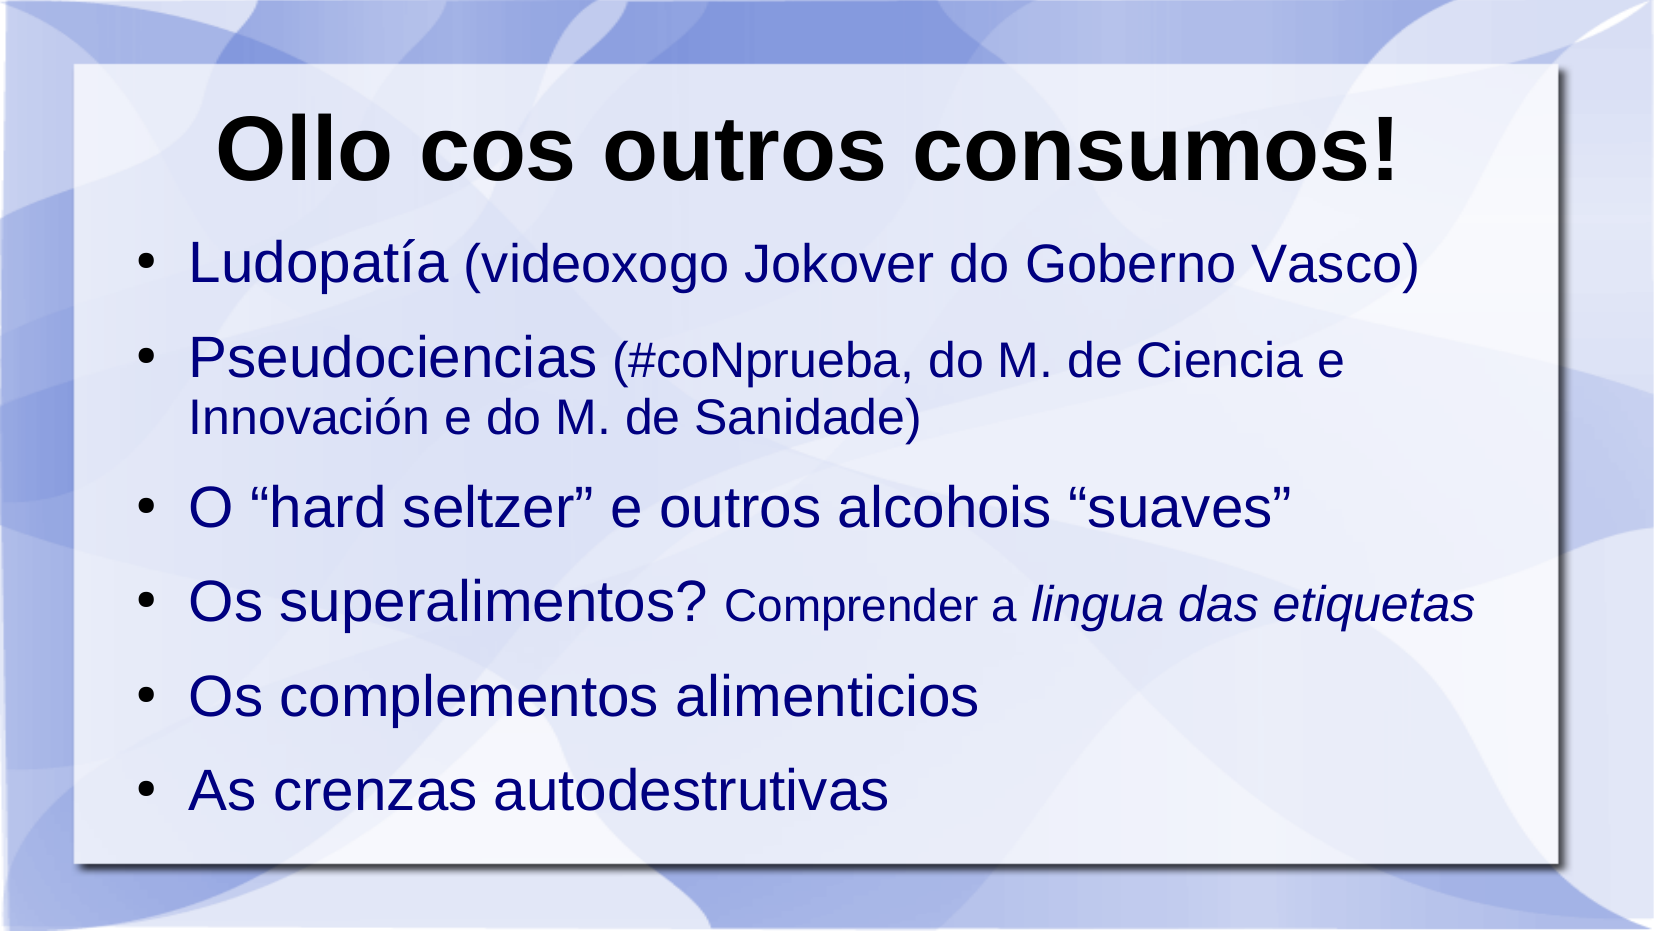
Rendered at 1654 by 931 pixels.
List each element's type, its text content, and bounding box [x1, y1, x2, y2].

title Ollo cos outros consumos! [82, 90, 1536, 207]
picture [0, 0, 1654, 931]
list Ludopatía (videoxogo Jokover do Goberno Vasco) Pseudociencias (#coNprueba, do M. de Ciencia e Innovación e do M. de Sanidade) O “hard seltzer” e outros alcohois “suaves” Os superalimentos? Comprender a lingua das etiquetas Os complementos alimenticios As crenzas autodestrutivas [118, 230, 1477, 827]
